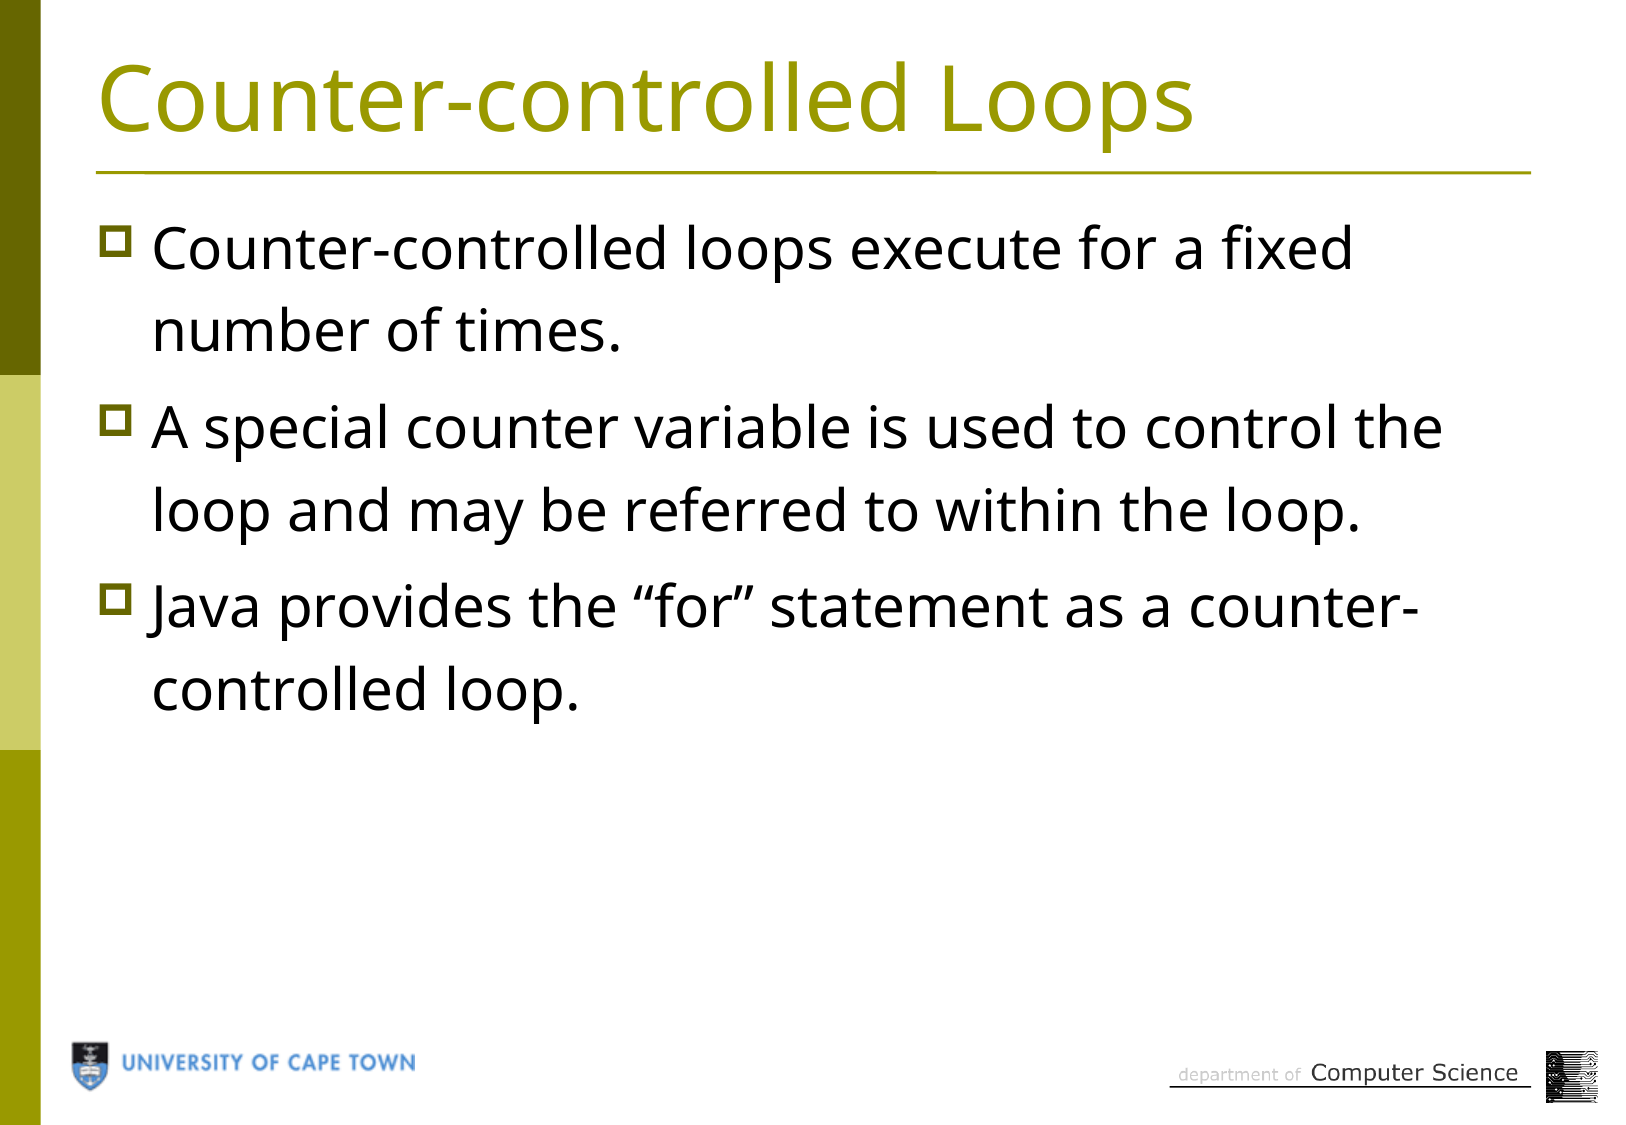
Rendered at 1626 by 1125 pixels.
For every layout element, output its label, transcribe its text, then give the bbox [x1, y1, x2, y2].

picture [1169, 1043, 1532, 1091]
picture [1546, 1051, 1598, 1103]
picture [61, 1024, 415, 1103]
title Counter-controlled Loops [81, 21, 1543, 180]
list Counter-controlled loops execute for a fixed number of times. A special counter variable is used to control the loop and may be referred to within the loop. Java provides the “for” statement as a counter-controlled loop. [81, 196, 1543, 1021]
